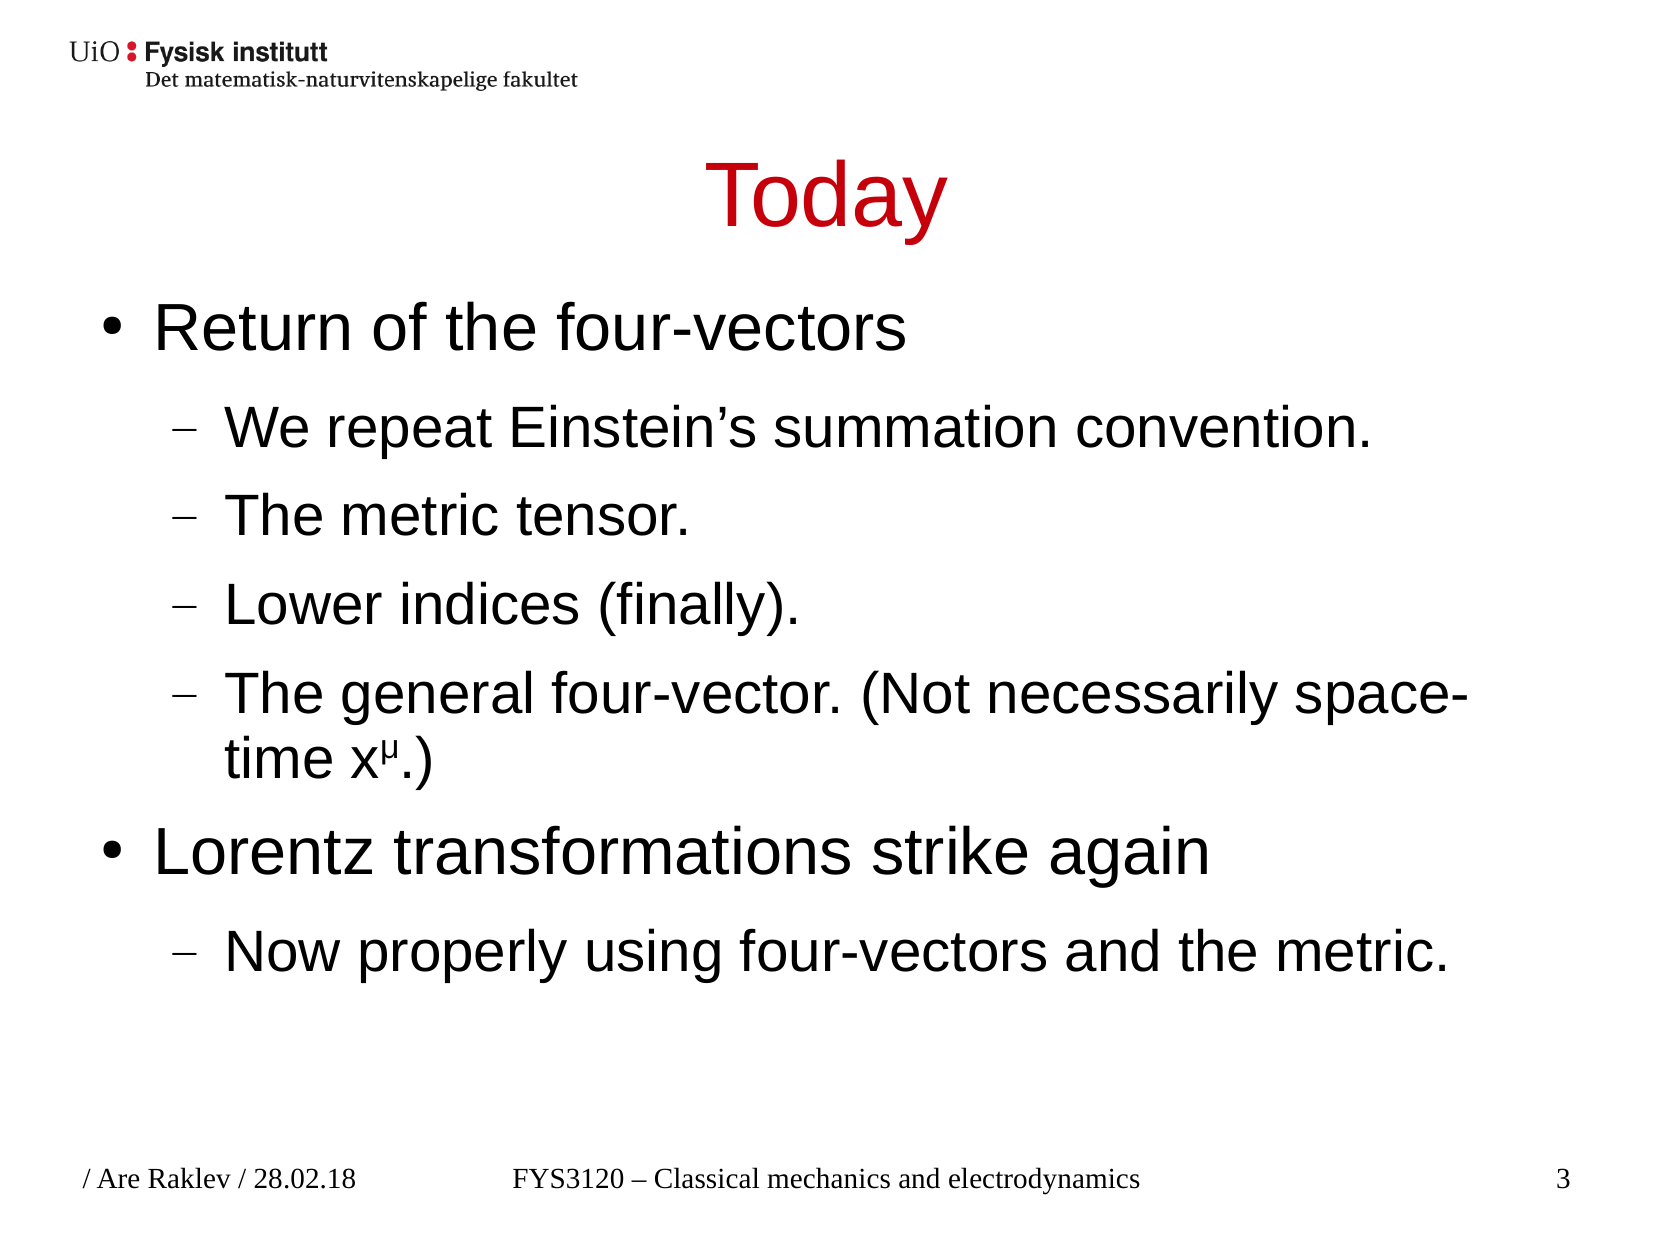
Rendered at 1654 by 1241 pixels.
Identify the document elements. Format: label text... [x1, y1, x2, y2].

title Today [82, 90, 1571, 290]
picture [68, 37, 581, 93]
list Return of the four-vectors We repeat Einstein’s summation convention. The metric tensor. Lower indices (finally). The general four-vector. (Not necessarily space-time xμ.) Lorentz transformations strike again Now properly using four-vectors and the metric. [82, 290, 1571, 1094]
